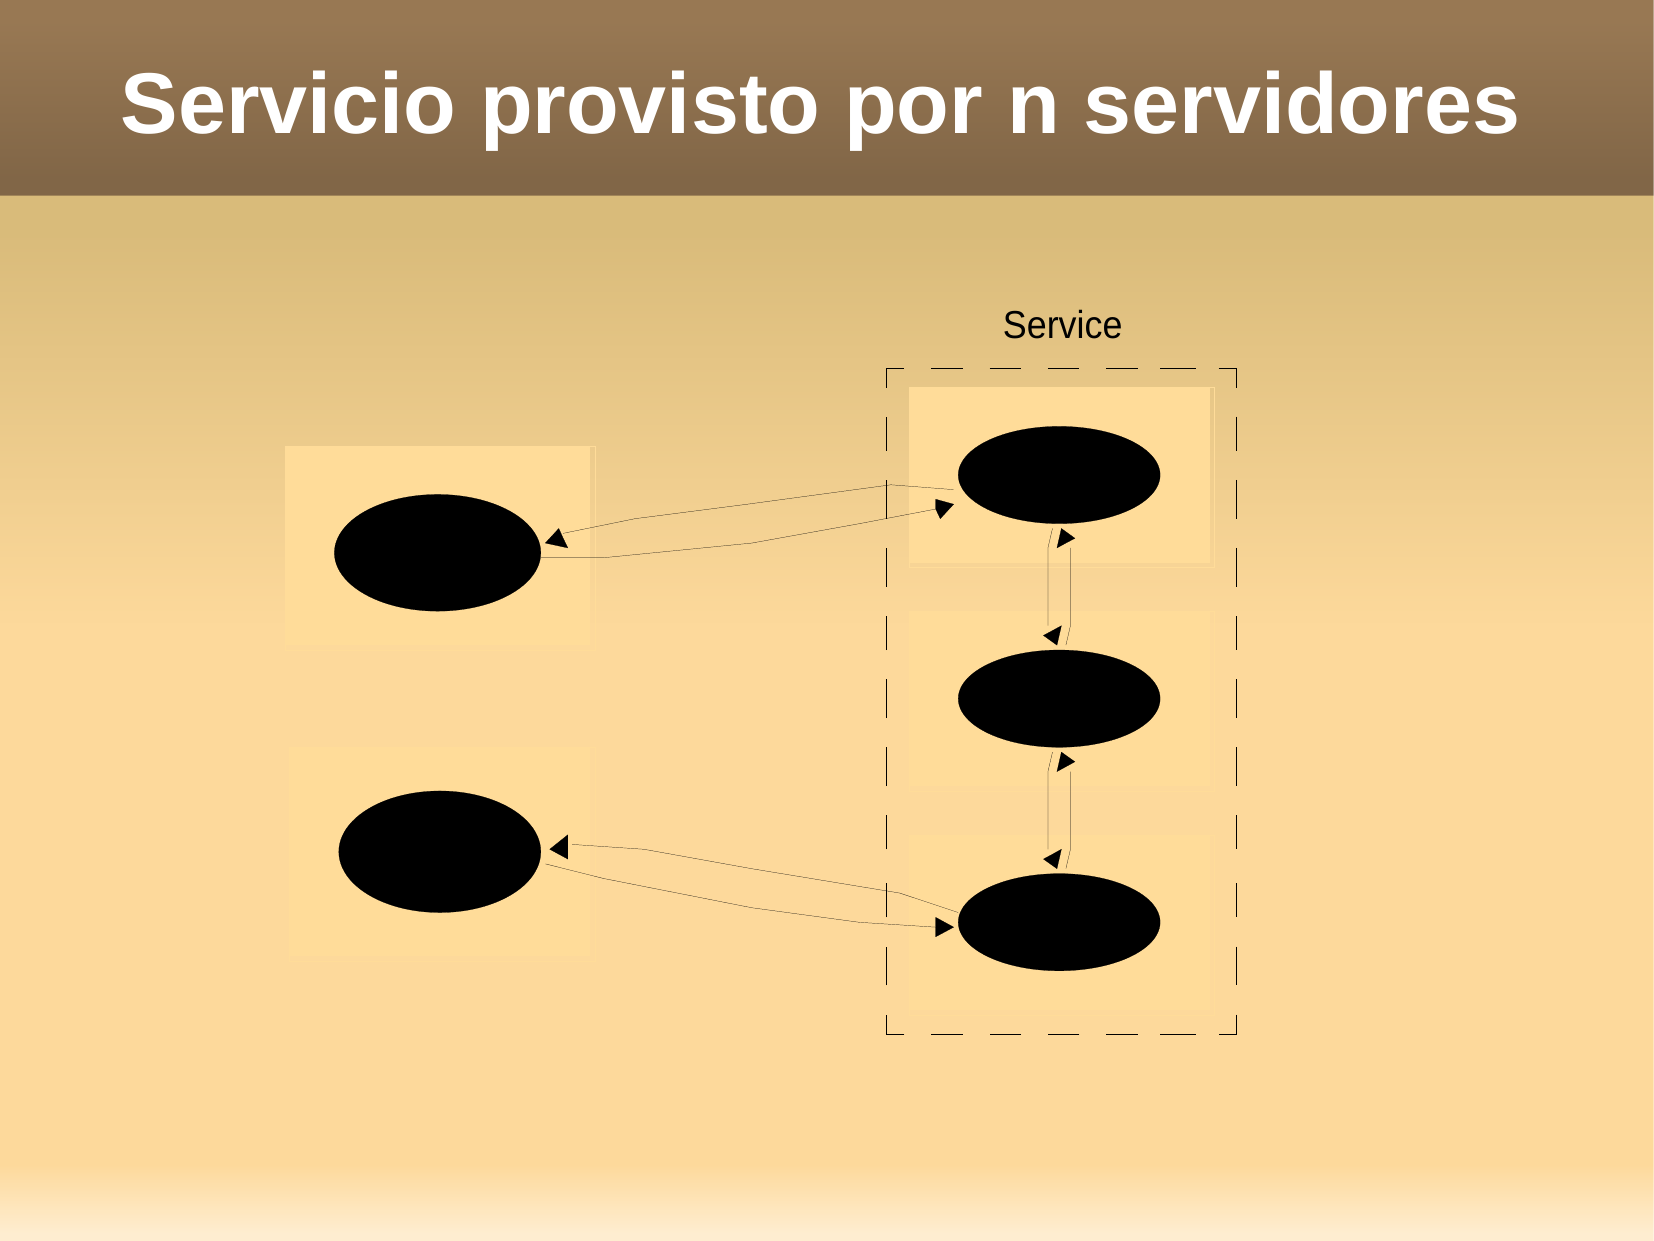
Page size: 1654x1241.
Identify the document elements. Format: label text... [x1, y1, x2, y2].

title Servicio provisto por n servidores [76, 0, 1565, 208]
picture [0, 0, 1654, 1241]
